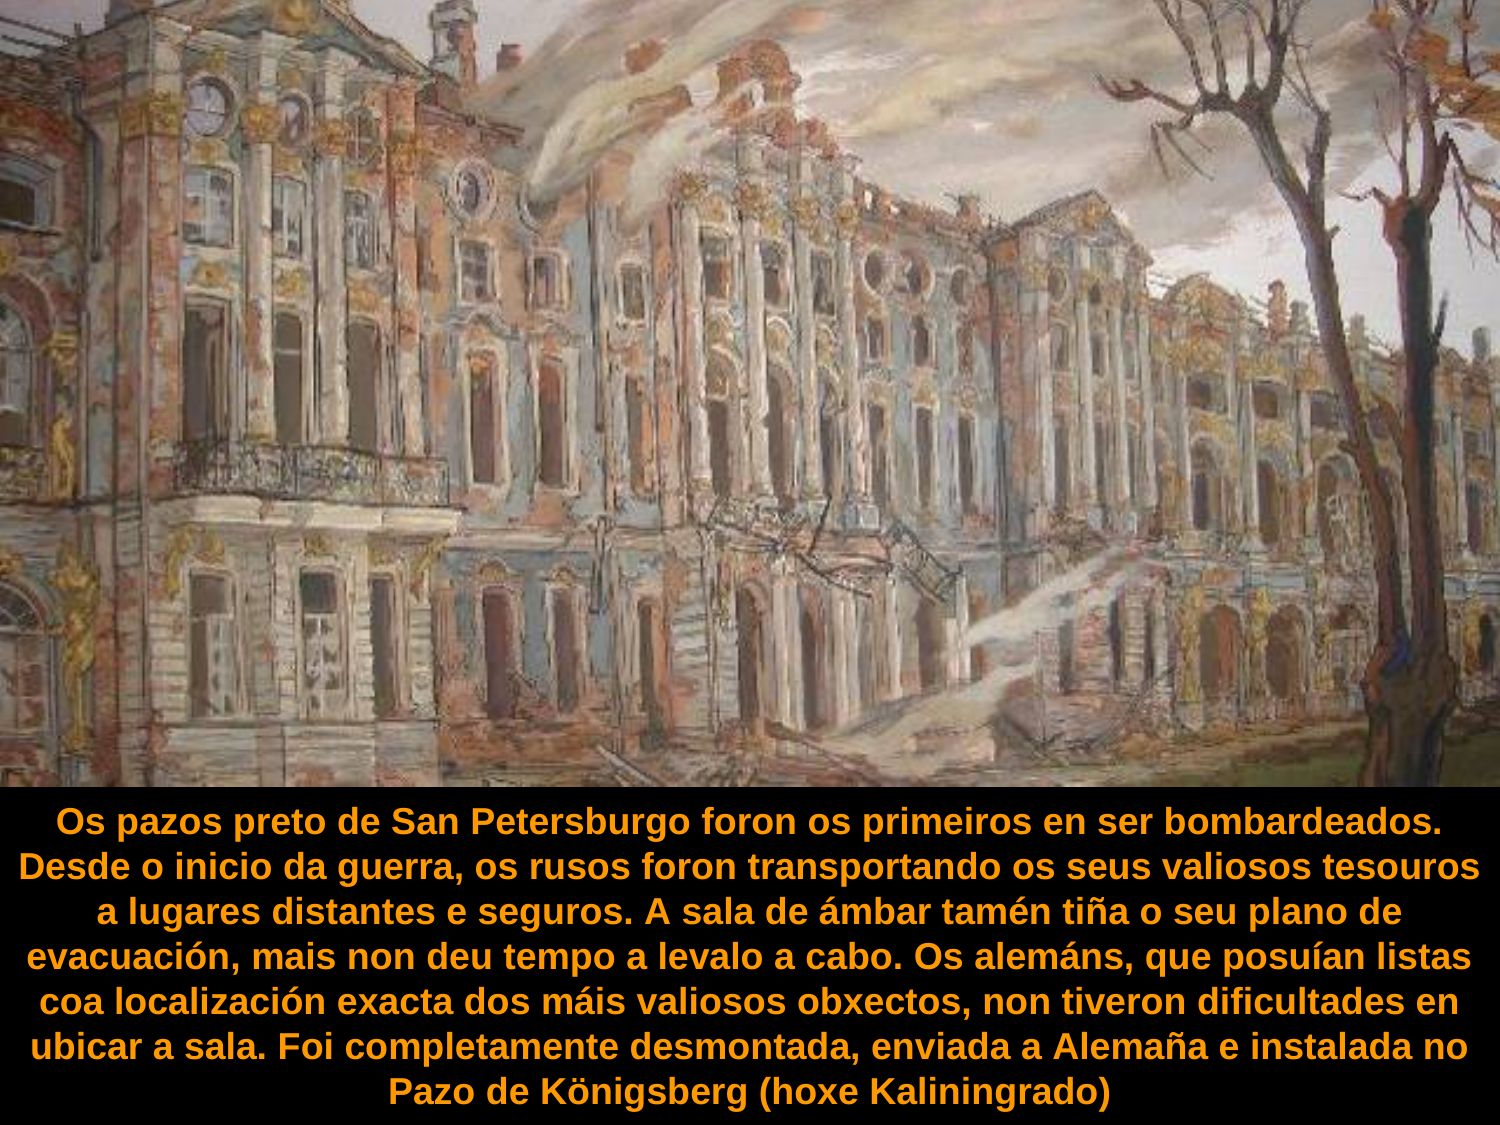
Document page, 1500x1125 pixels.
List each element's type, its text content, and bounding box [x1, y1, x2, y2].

text_box Os pazos preto de San Petersburgo foron os primeiros en ser bombardeados. Desde o inicio da guerra, os rusos foron transportando os seus valiosos tesouros a lugares distantes e seguros. A sala de ámbar tamén tiña o seu plano de evacuación, mais non deu tempo a levalo a cabo. Os alemáns, que posuían listas coa localización exacta dos máis valiosos obxectos, non tiveron dificultades en ubicar a sala. Foi completamente desmontada, enviada a Alemaña e instalada no Pazo de Königsberg (hoxe Kaliningrado) [0, 788, 1500, 1120]
picture [0, 0, 1500, 787]
